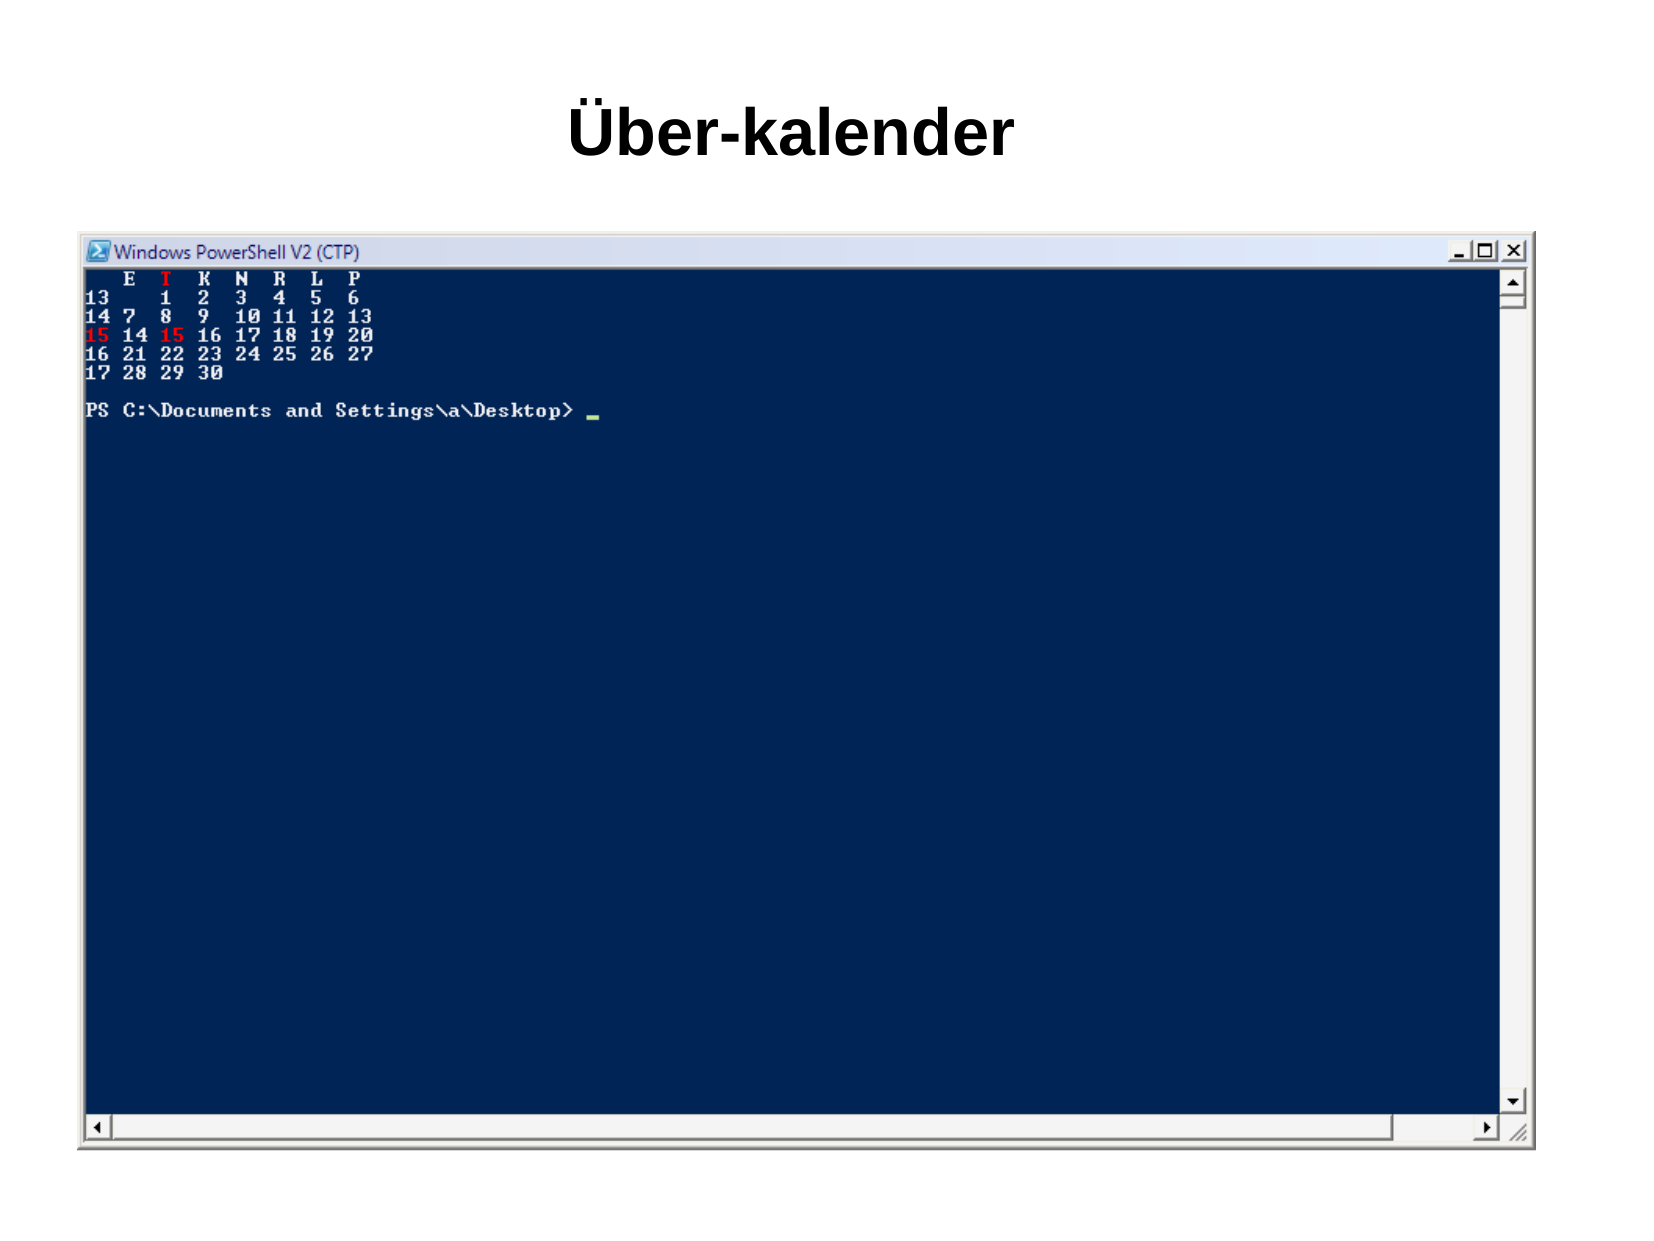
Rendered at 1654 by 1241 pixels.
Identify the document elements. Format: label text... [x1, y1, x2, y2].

title Über-kalender [47, 29, 1536, 237]
picture [77, 231, 1536, 1152]
